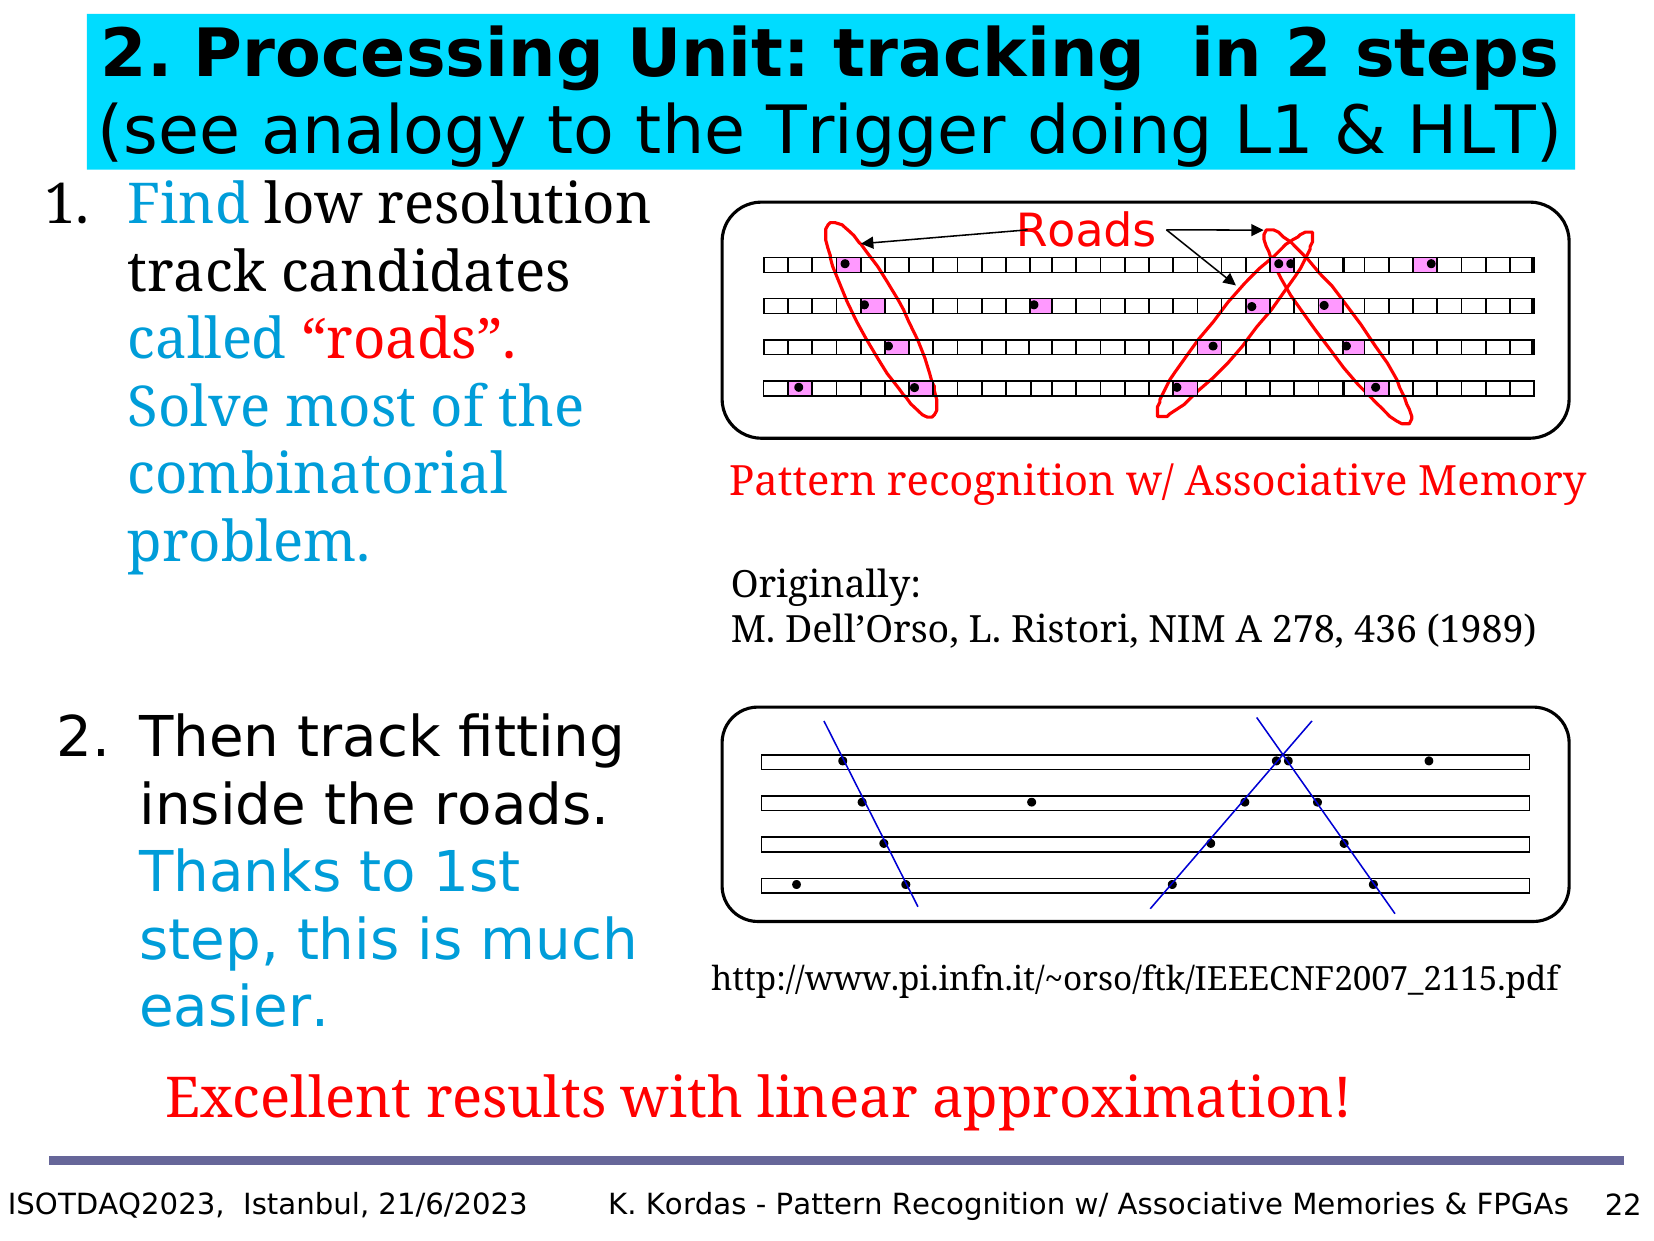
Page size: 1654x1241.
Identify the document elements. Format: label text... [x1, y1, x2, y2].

text_box [902, 881, 907, 889]
text_box [1272, 757, 1279, 763]
text_box [1242, 799, 1249, 806]
text_box [837, 258, 860, 272]
text_box [1173, 381, 1197, 396]
text_box [884, 341, 908, 354]
text_box [1027, 798, 1036, 806]
text_box [789, 381, 811, 396]
text_box [1340, 840, 1346, 848]
text_box [1198, 341, 1221, 354]
text_box [910, 381, 932, 396]
text_box [1414, 258, 1436, 272]
text_box [1271, 258, 1295, 272]
text_box Pattern recognition w/ Associative Memory [712, 445, 1654, 513]
text_box [1247, 299, 1269, 313]
text_box Excellent results with linear approximation! [148, 1053, 1370, 1138]
text_box Then track fitting inside the roads. Thanks to 1st step, this is much easier. [41, 693, 667, 1046]
text_box [1425, 757, 1433, 765]
text_box [1365, 381, 1388, 396]
text_box [1316, 798, 1322, 805]
text_box http://www.pi.infn.it/~orso/ftk/IEEECNF2007_2115.pdf [694, 948, 1636, 1006]
text_box [1029, 299, 1051, 313]
text_box [1319, 299, 1342, 313]
text_box [838, 757, 844, 765]
text_box [860, 299, 884, 313]
text_box Roads [1001, 193, 1172, 264]
text_box [1342, 341, 1364, 354]
text_box [1171, 882, 1177, 889]
text_box [1369, 881, 1375, 889]
title 2. Processing Unit: tracking in 2 steps (see analogy to the Trigger doing L1 & HLT) [86, 13, 1576, 170]
text_box [880, 840, 886, 848]
text_box Originally: M. Dell’Orso, L. Ristori, NIM A 278, 436 (1989) [677, 551, 1648, 659]
text_box [1207, 839, 1215, 848]
text_box Find low resolution track candidates called “roads”. Solve most of the combinatorial problem. [27, 159, 684, 582]
text_box [858, 798, 865, 806]
text_box Roads [1024, 216, 1036, 228]
text_box [792, 880, 801, 889]
